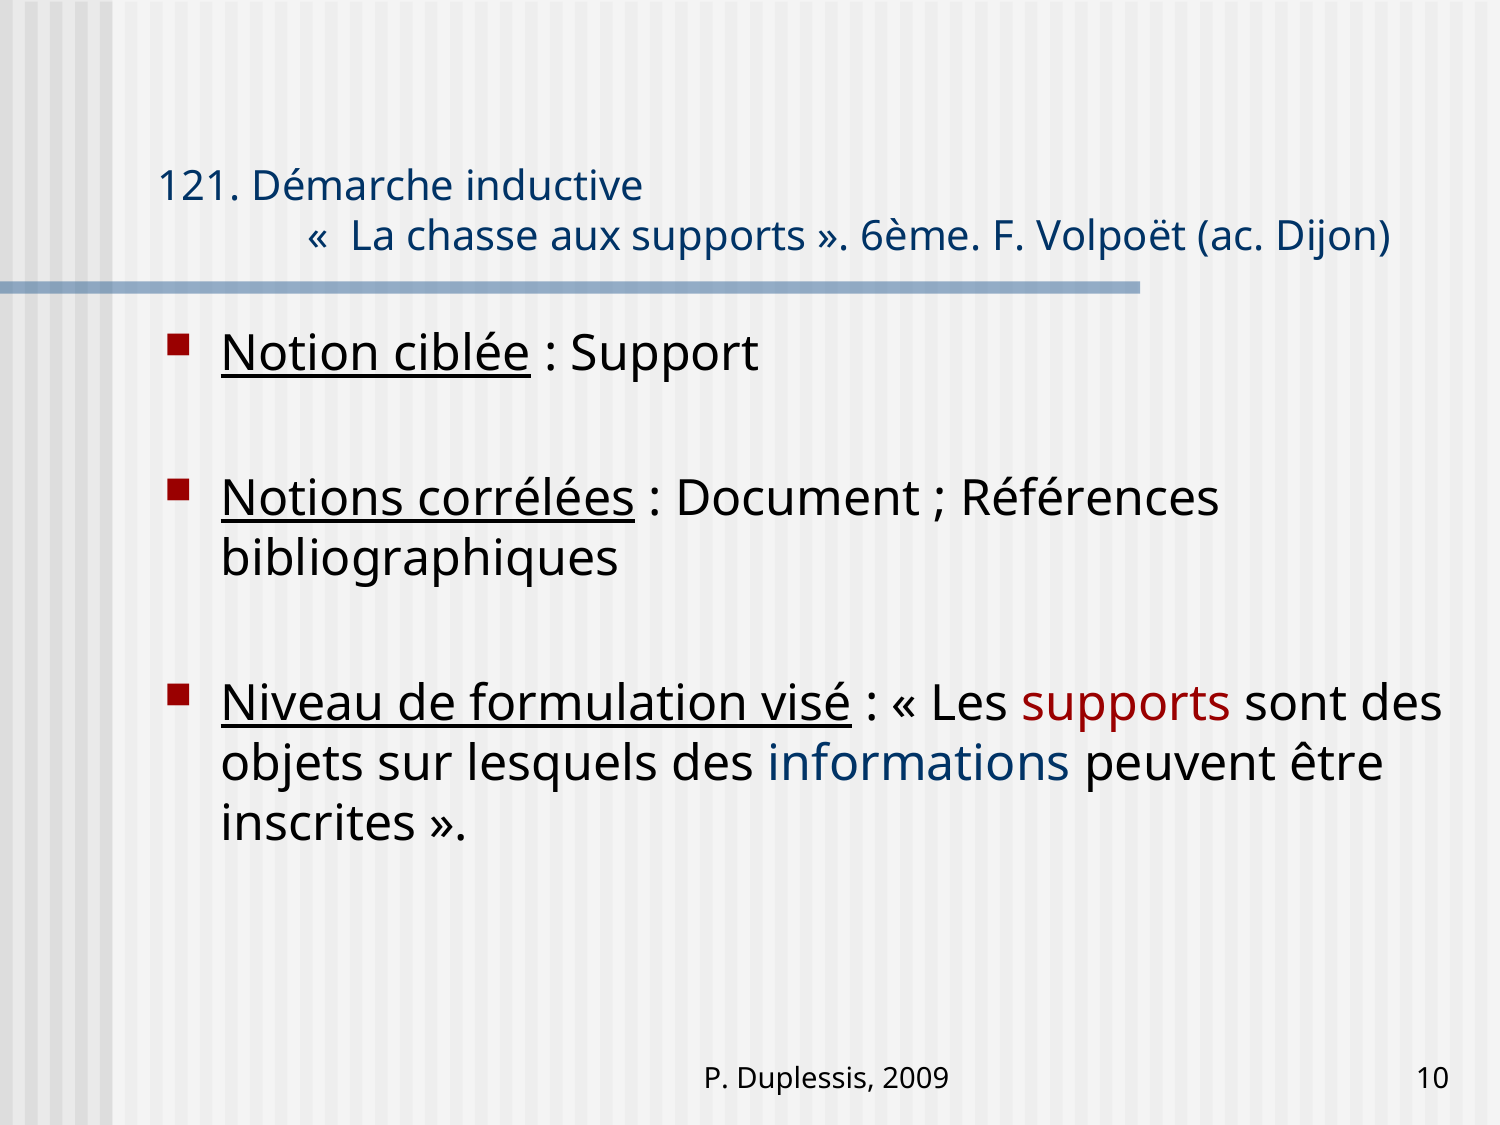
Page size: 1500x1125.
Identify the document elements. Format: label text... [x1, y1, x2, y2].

title 121. Démarche inductive « La chasse aux supports ». 6ème. F. Volpoët (ac. Dijon) [142, 150, 1482, 267]
list Notion ciblée : Support Notions corrélées : Document ; Références bibliographiques Niveau de formulation visé : « Les supports sont des objets sur lesquels des informations peuvent être inscrites ». [149, 312, 1481, 1076]
